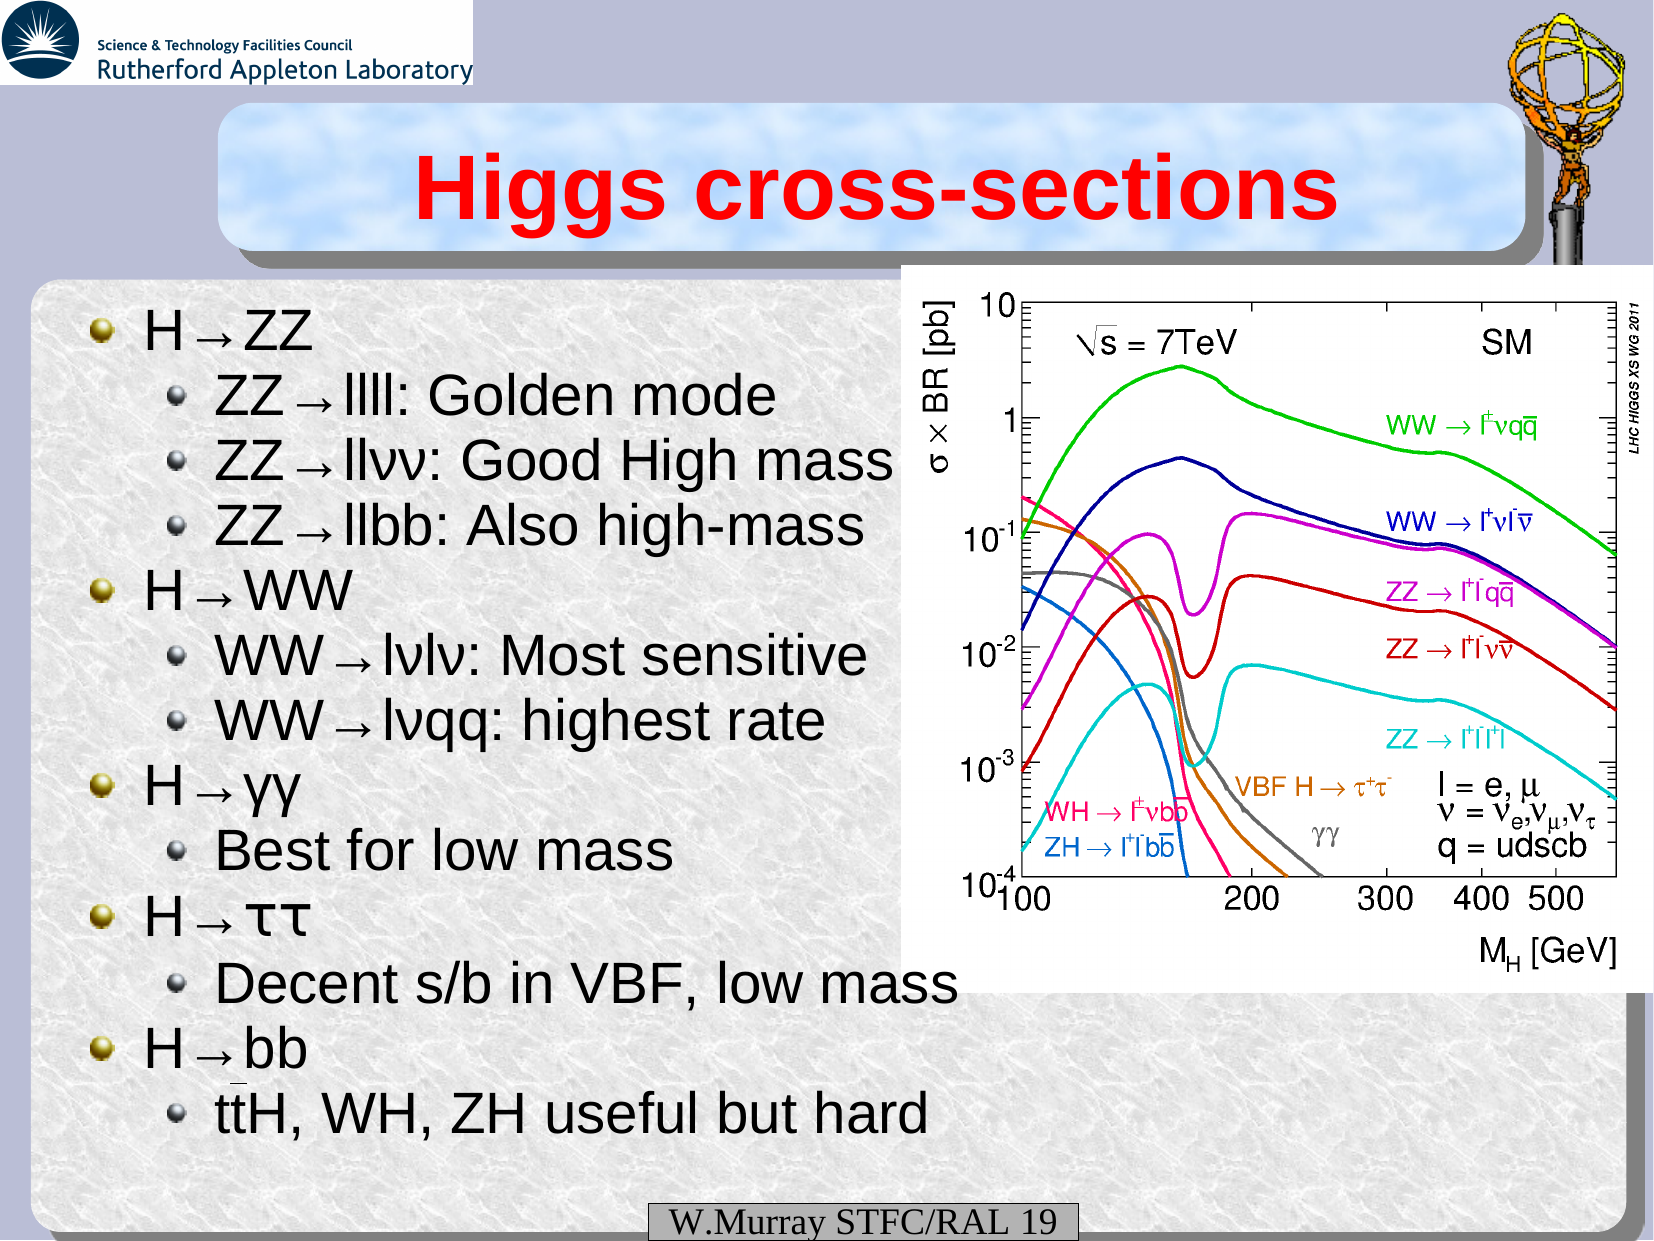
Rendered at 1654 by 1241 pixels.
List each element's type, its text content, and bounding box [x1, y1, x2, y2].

list H→ZZ ZZ→llll: Golden mode ZZ→llνν: Good High mass ZZ→llbb: Also high-mass H→WW WW→lνlν: Most sensitive WW→lνqq: highest rate H→γγ Best for low mass H→ττ Decent s/b in VBF, low mass H→bb ttH, WH, ZH useful but hard [72, 297, 1478, 1206]
picture [0, 0, 473, 85]
picture [30, 0, 1654, 1232]
title Higgs cross-sections [244, 112, 1512, 263]
